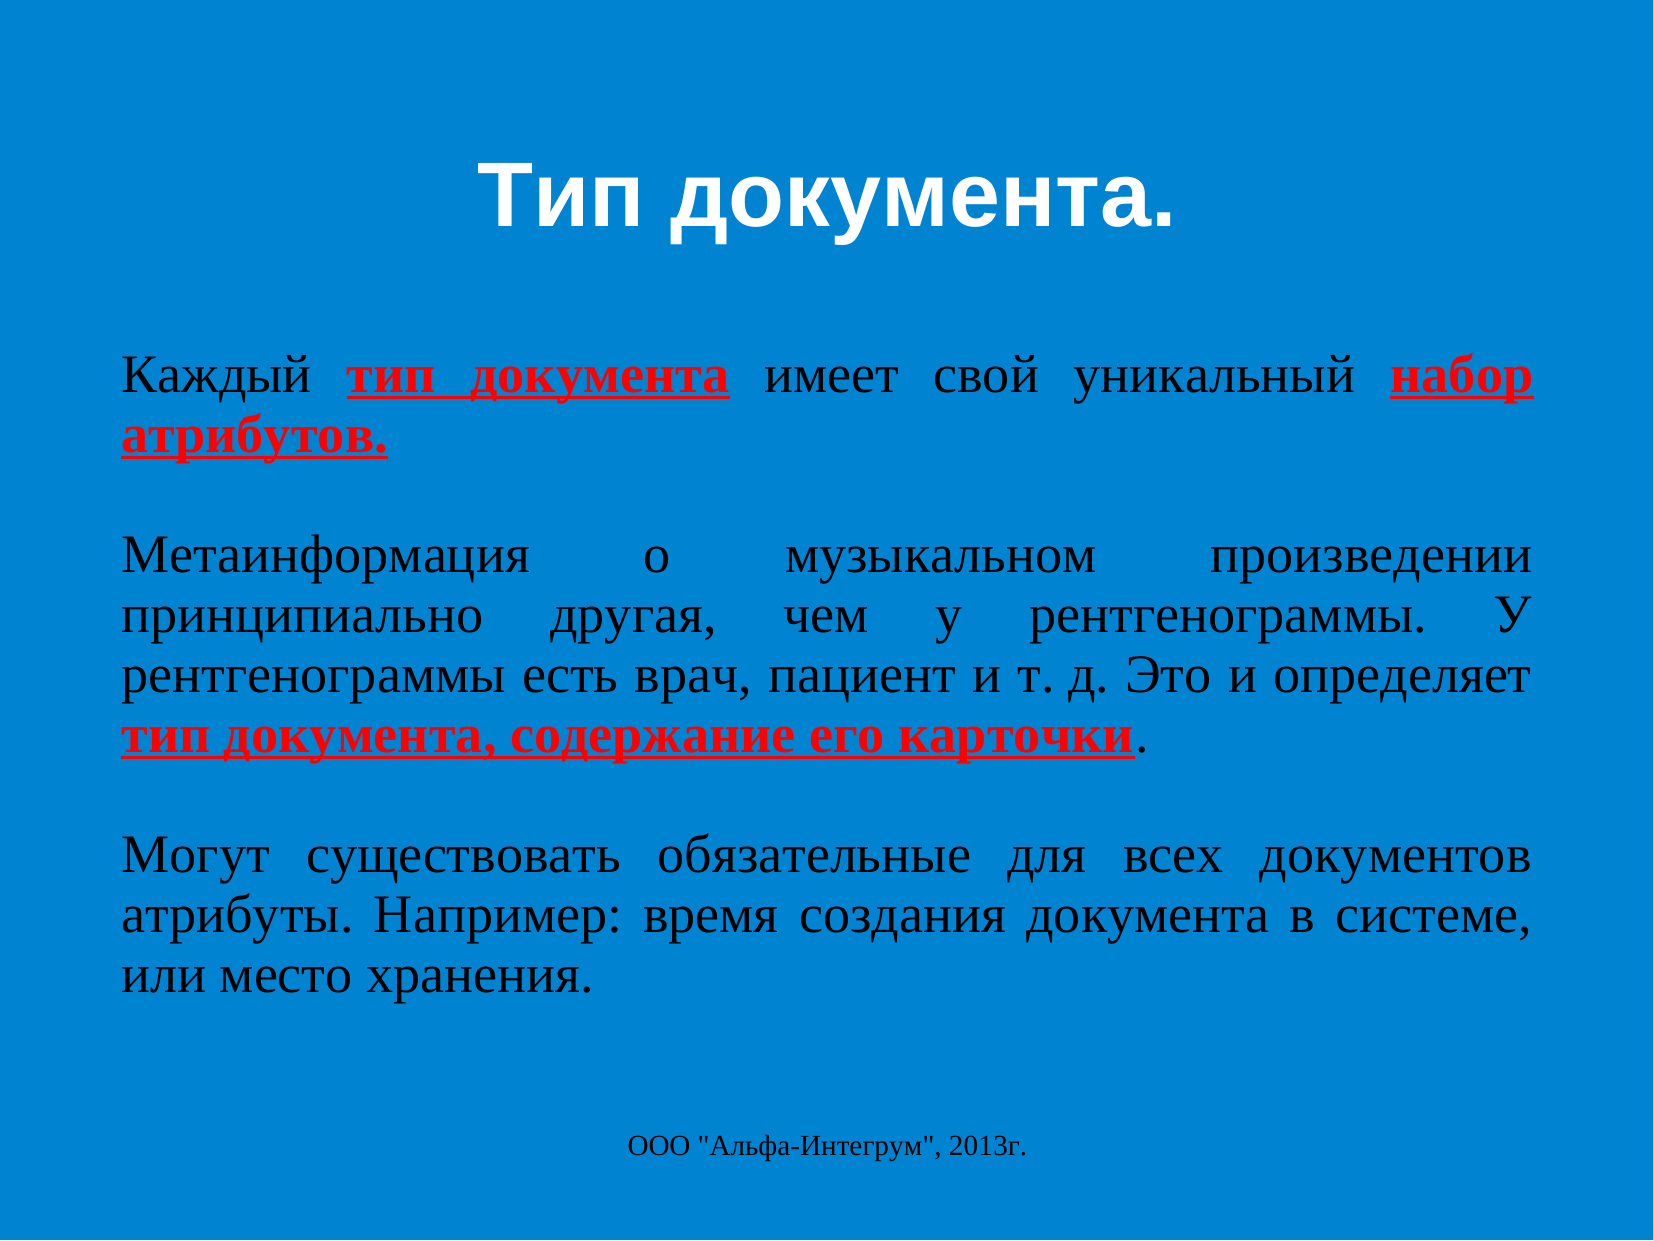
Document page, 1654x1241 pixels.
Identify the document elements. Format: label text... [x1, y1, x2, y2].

title Тип документа. [121, 98, 1534, 291]
subtitle Каждый тип документа имеет свой уникальный набор атрибутов. Метаинформация о музыкальном произведении принципиально другая, чем у рентгенограммы. У рентгенограммы есть врач, пациент и т. д. Это и определяет тип документа, содержание его карточки. Могут существовать обязательные для всех документов атрибуты. Например: время создания документа в системе, или место хранения. [121, 344, 1534, 1149]
